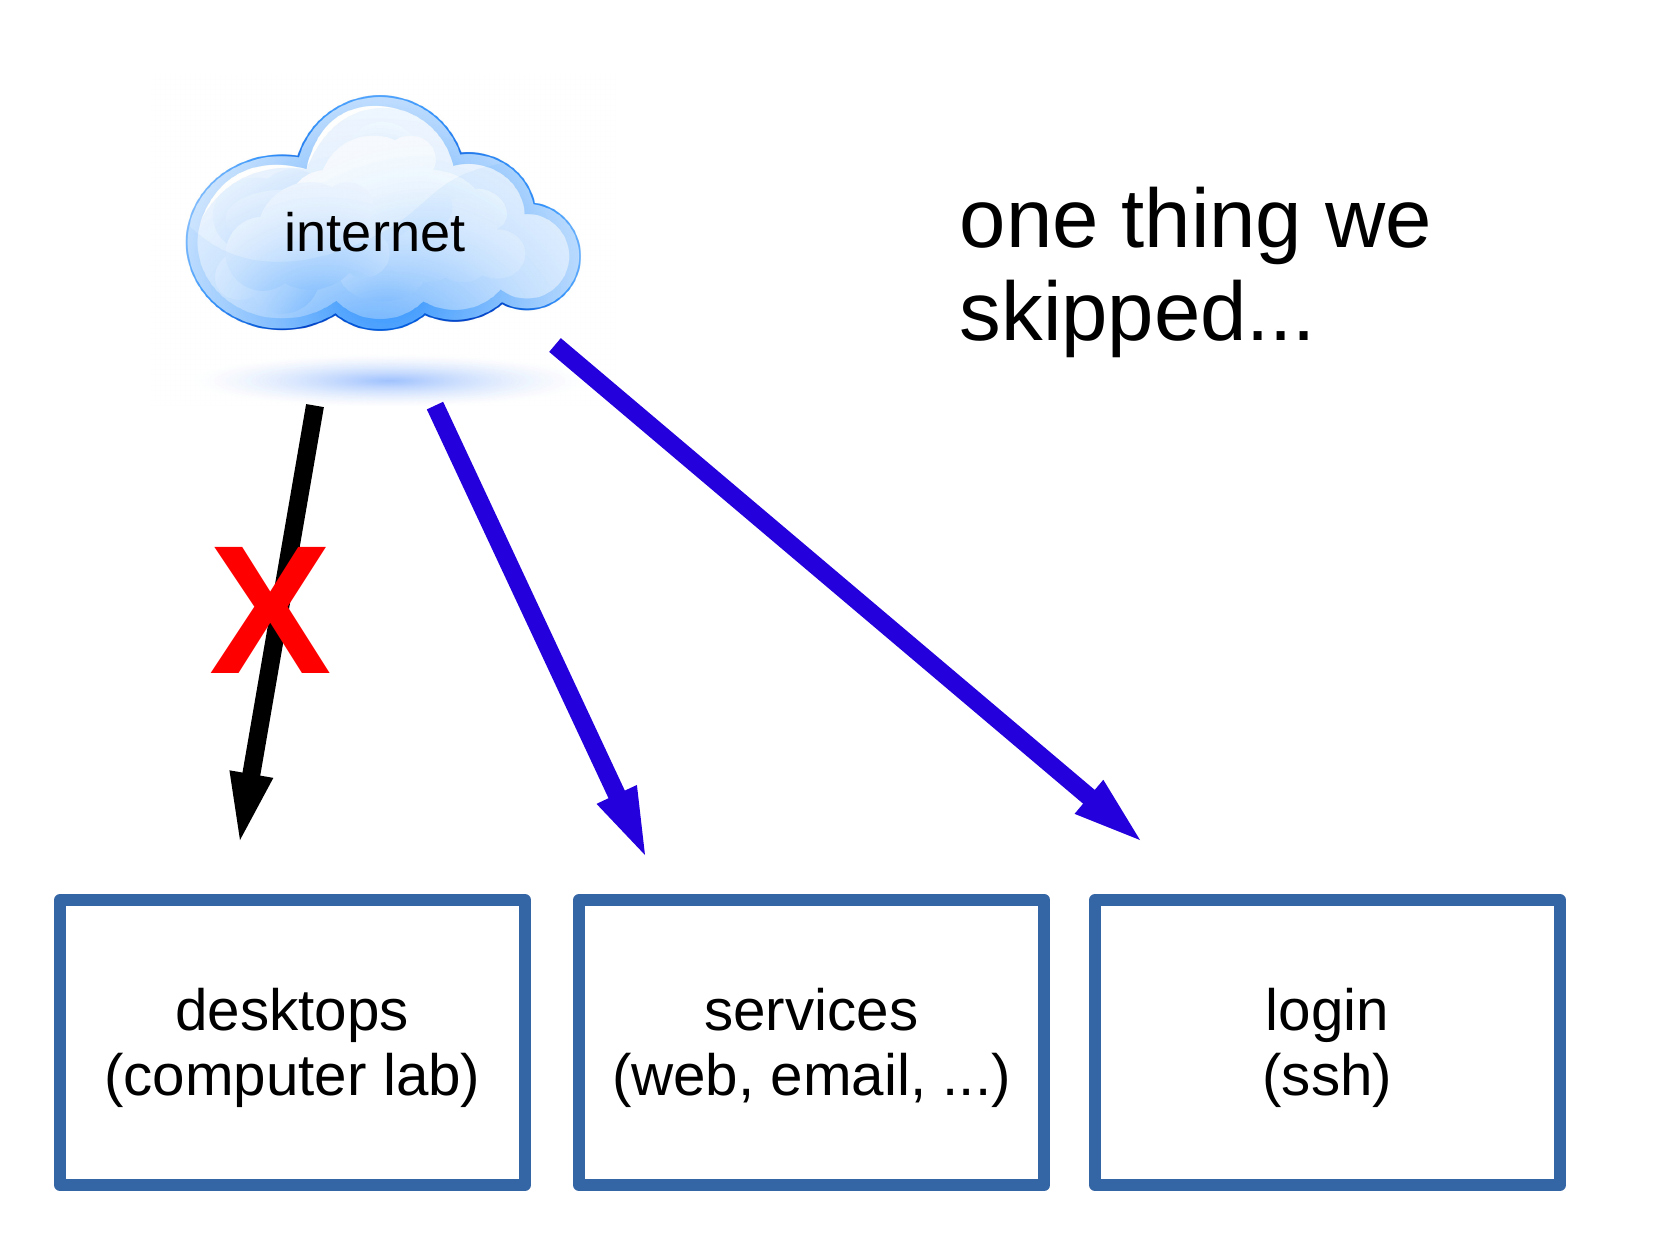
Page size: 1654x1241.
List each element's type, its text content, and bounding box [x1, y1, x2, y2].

text_box services (web, email, ...) [579, 900, 1045, 1186]
text_box X [490, 500, 571, 673]
picture [150, 74, 616, 406]
text_box one thing we skipped... [945, 164, 1471, 366]
text_box desktops (computer lab) [60, 900, 526, 1186]
text_box X [195, 500, 571, 721]
text_box login (ssh) [1095, 900, 1561, 1186]
text_box internet [270, 194, 796, 271]
